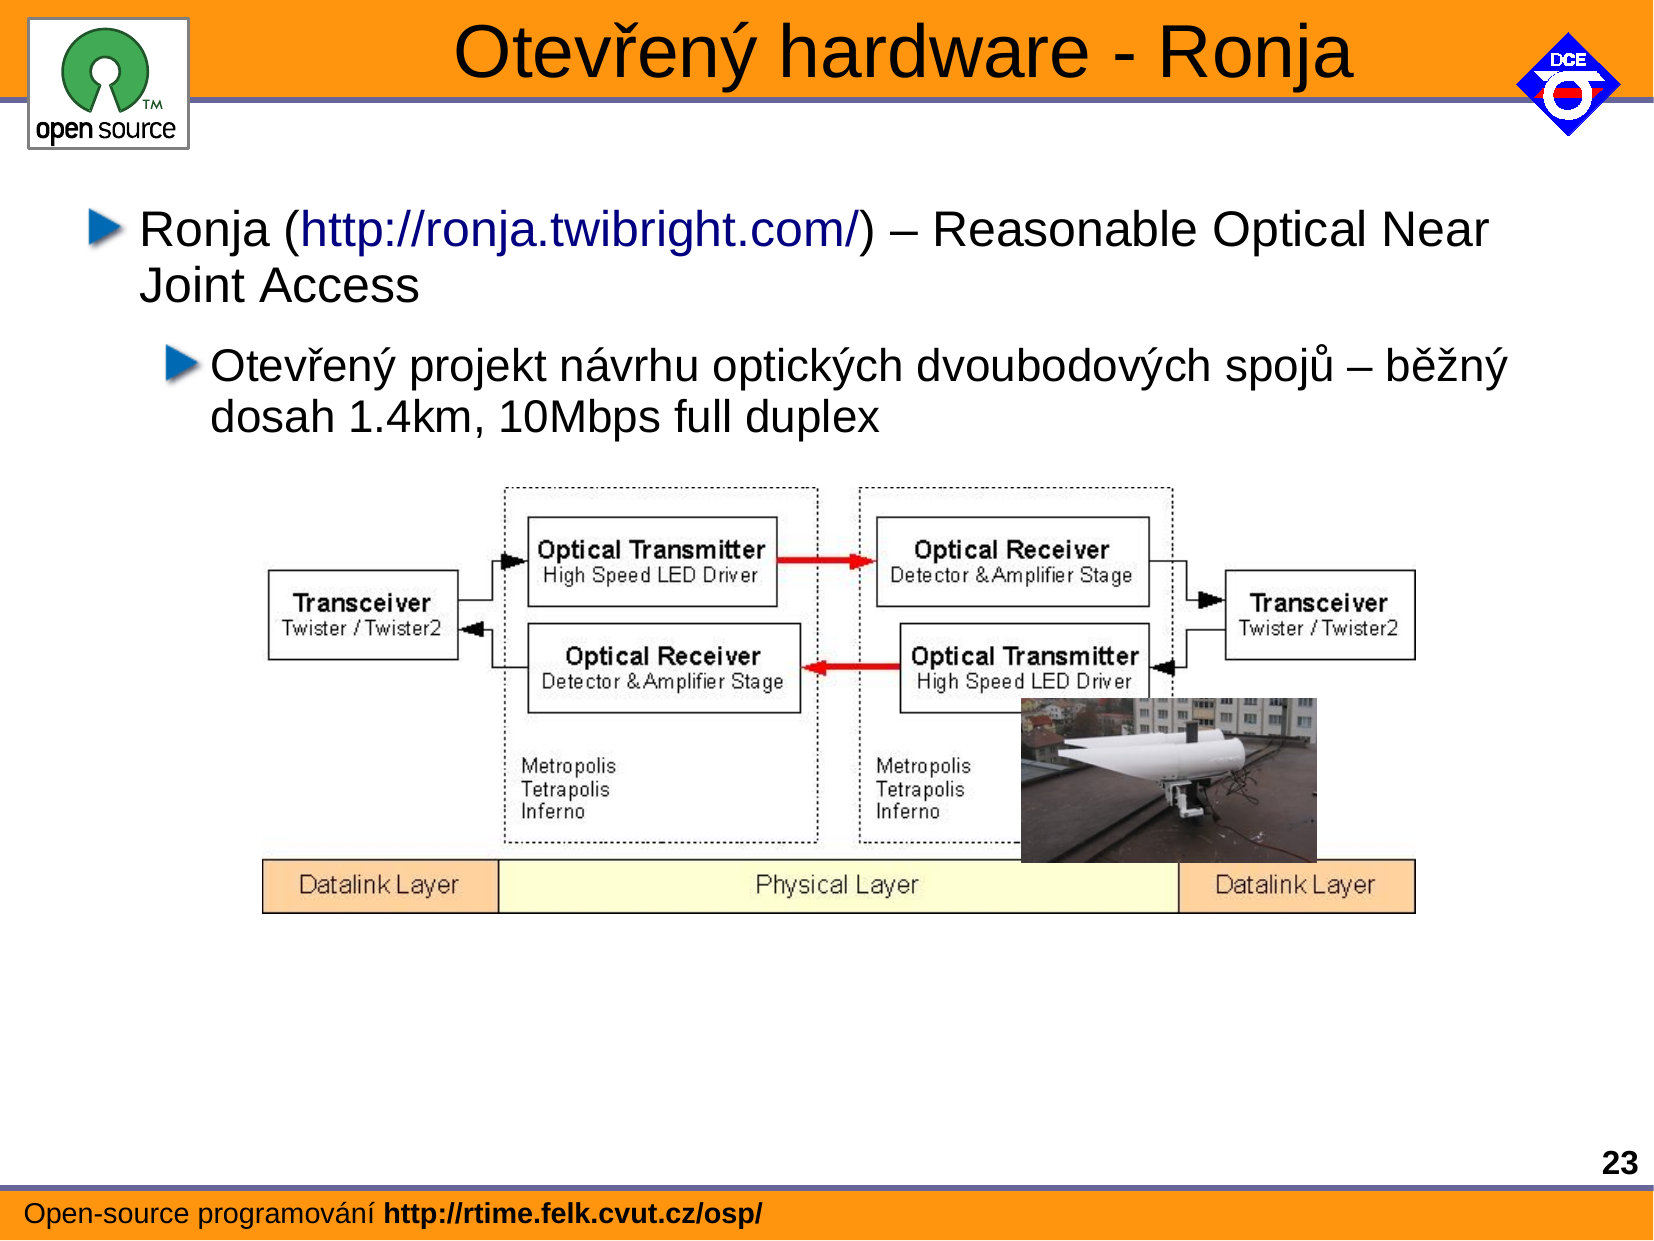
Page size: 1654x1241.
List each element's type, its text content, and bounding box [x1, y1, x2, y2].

picture [262, 487, 1416, 914]
title Otevřený hardware - Ronja [178, 4, 1631, 98]
list Ronja (http://ronja.twibright.com/) – Reasonable Optical Near Joint Access Otevřený projekt návrhu optických dvoubodových spojů – běžný dosah 1.4km, 10Mbps full duplex [68, 201, 1592, 1118]
